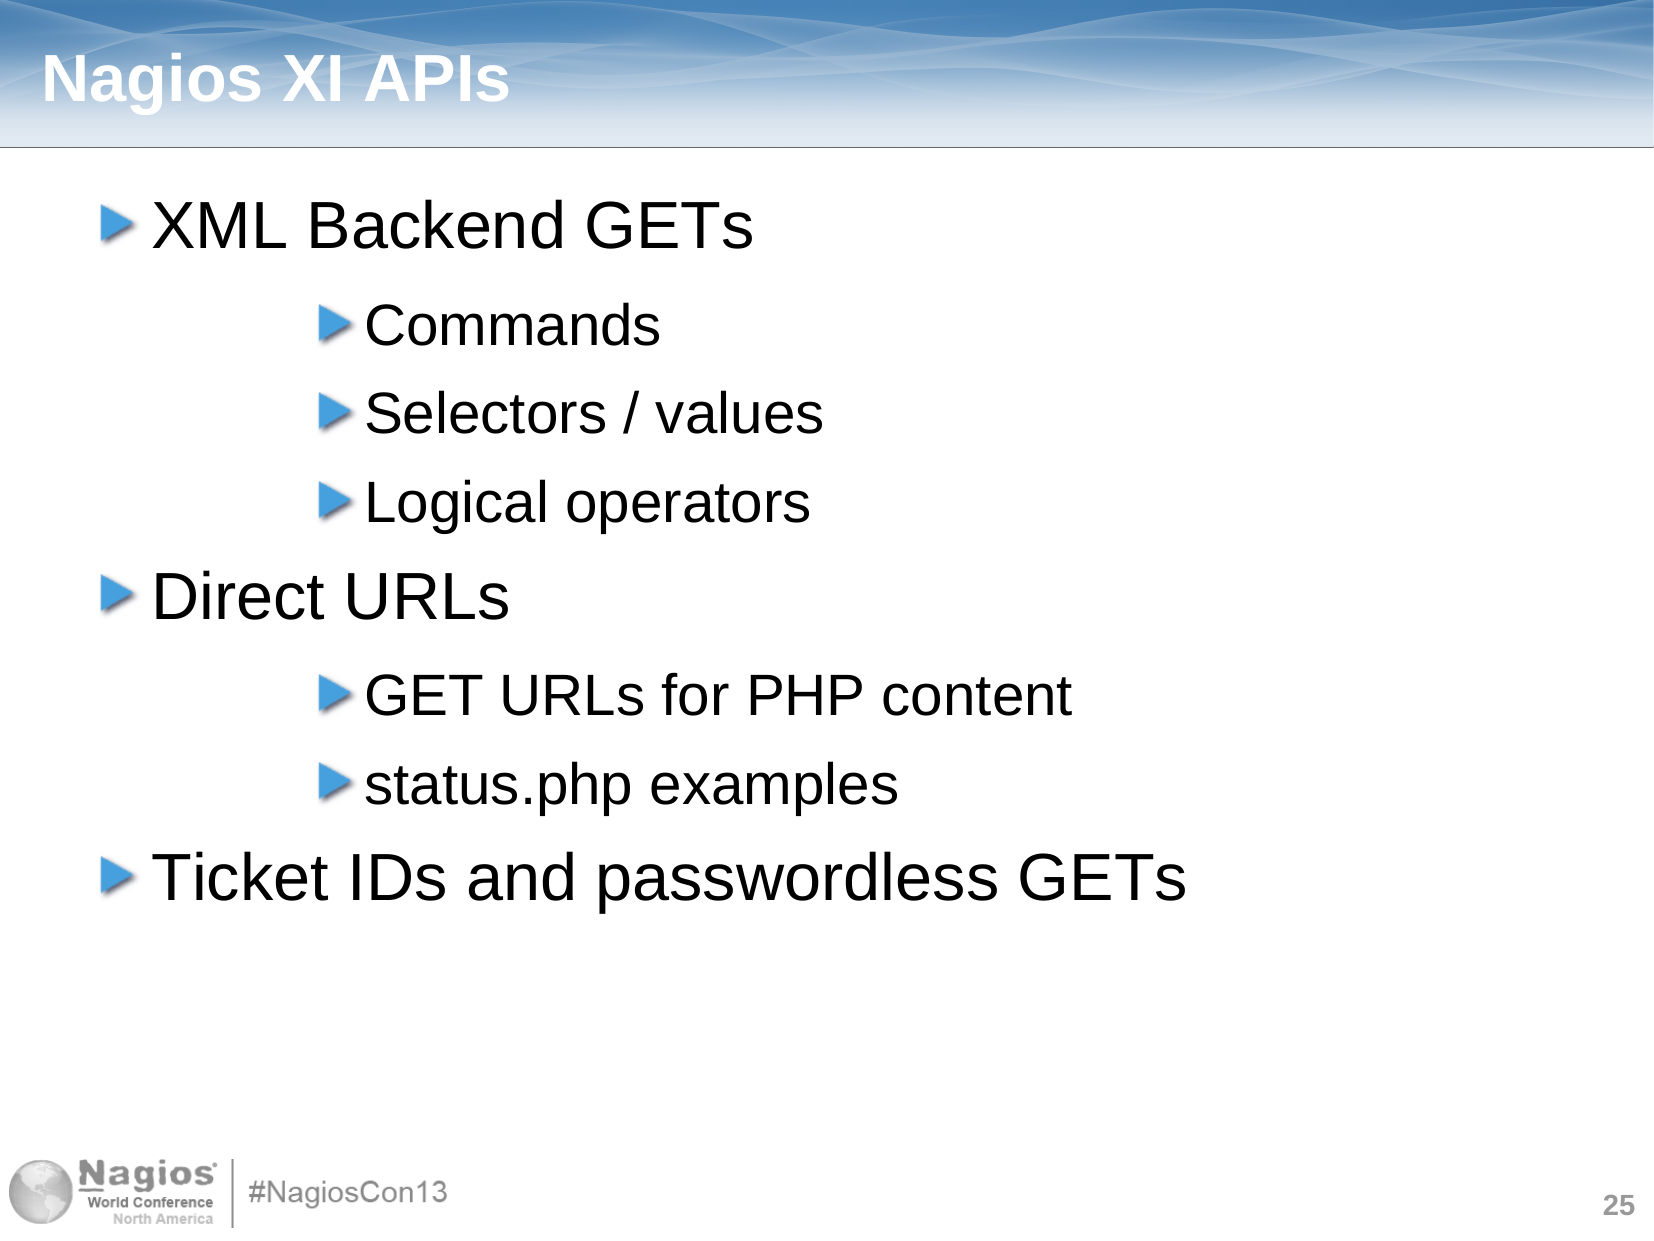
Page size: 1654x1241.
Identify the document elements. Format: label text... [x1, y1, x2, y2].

picture [0, 0, 1654, 147]
title Nagios XI APIs [41, 29, 1248, 127]
picture [9, 1159, 453, 1228]
list XML Backend GETs Commands Selectors / values Logical operators Direct URLs GET URLs for PHP content status.php examples Ticket IDs and passwordless GETs [80, 188, 1569, 1007]
